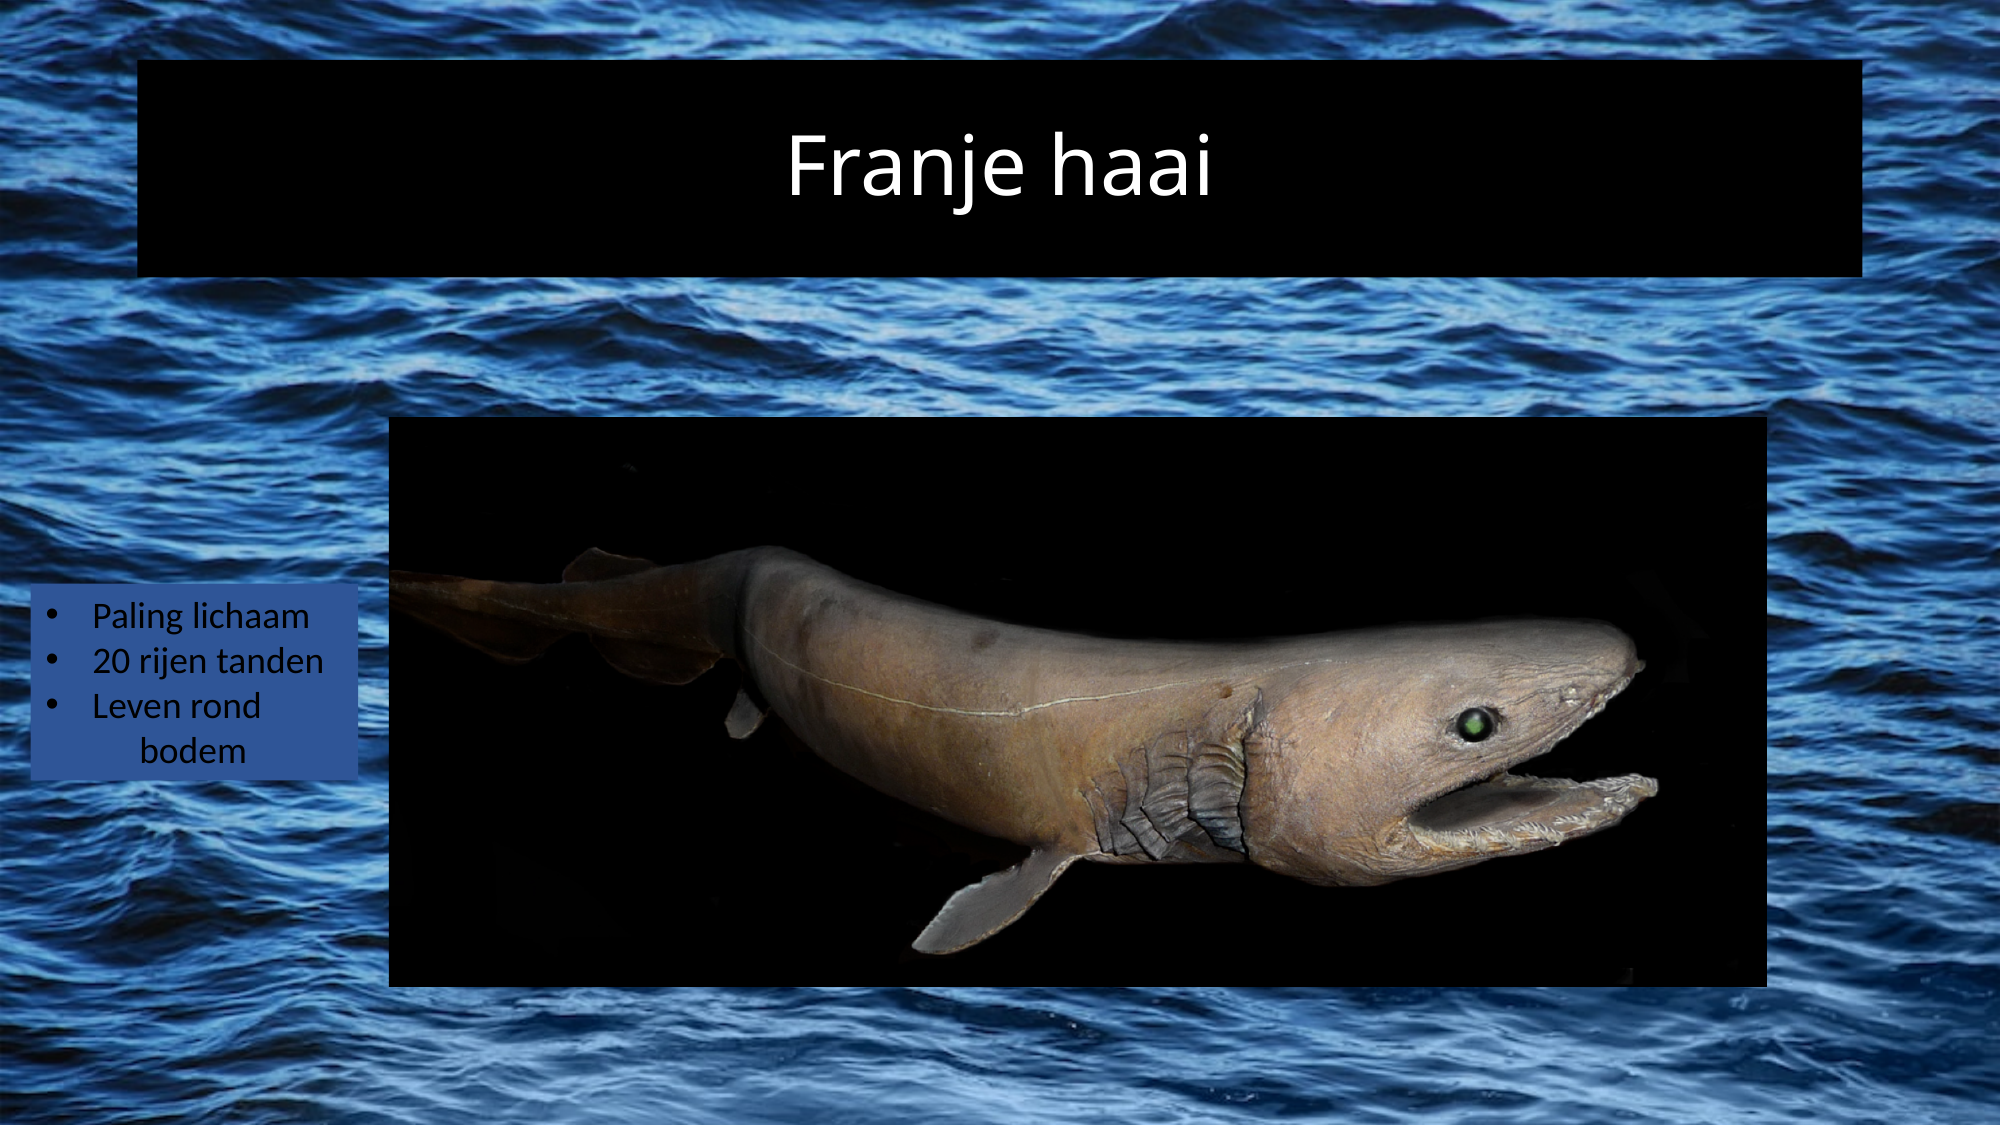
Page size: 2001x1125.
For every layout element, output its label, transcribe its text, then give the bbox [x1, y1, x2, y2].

text_box Paling lichaam 20 rijen tanden Leven rond bodem [30, 583, 359, 781]
title Franje haai [137, 59, 1863, 278]
picture [0, 0, 2000, 1125]
